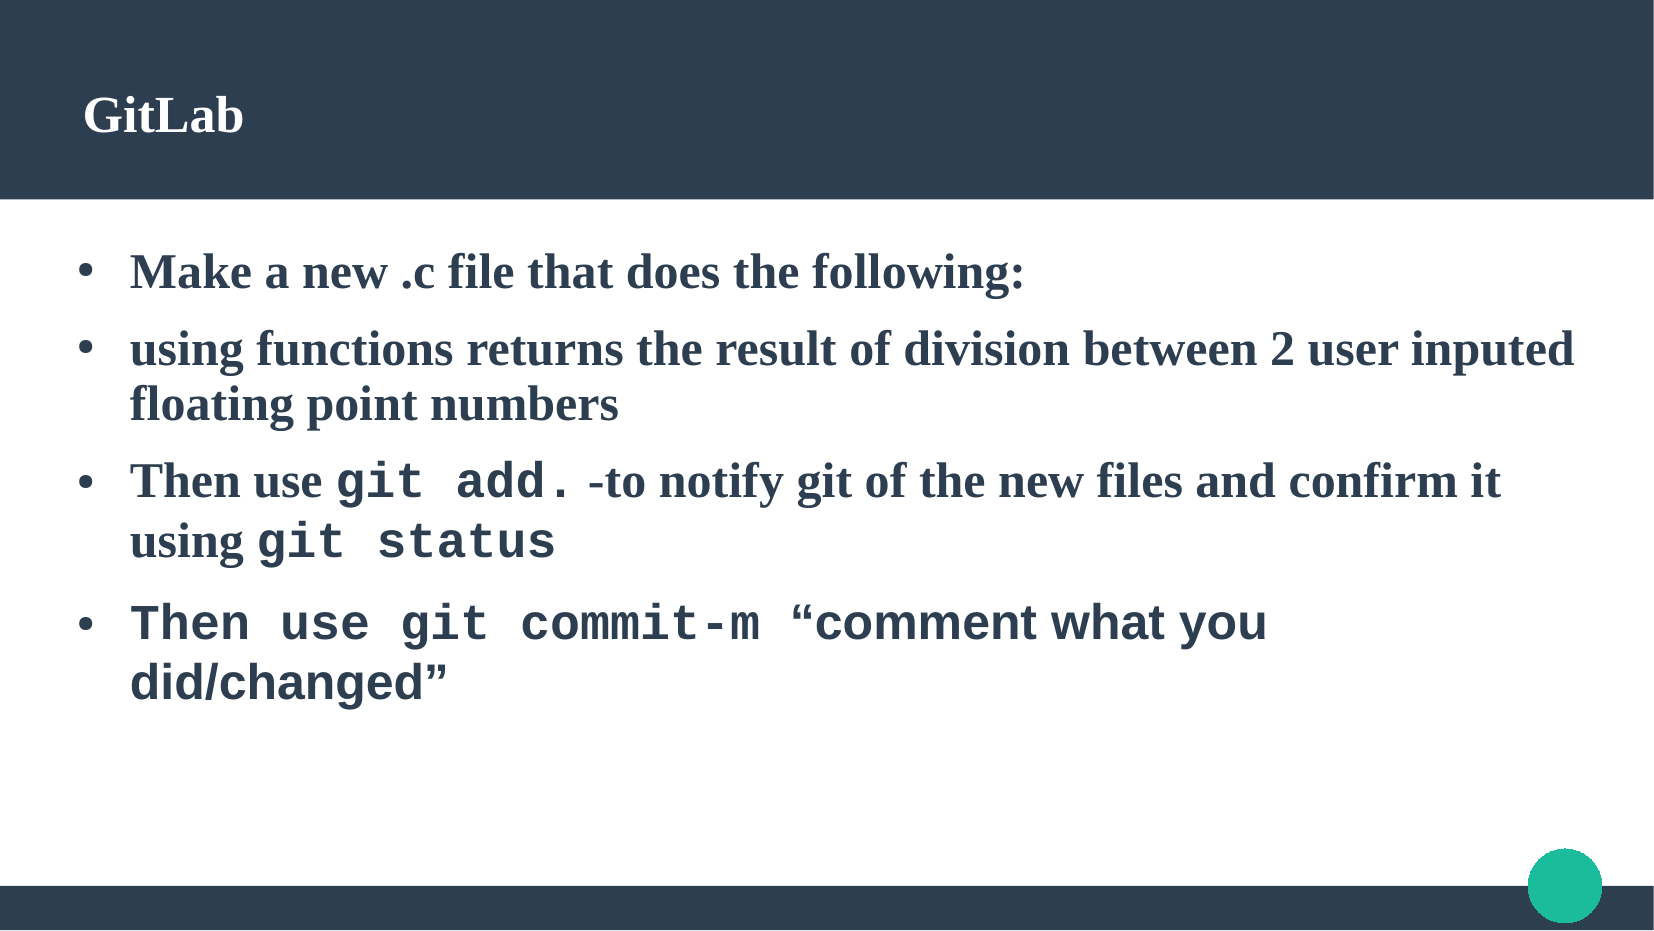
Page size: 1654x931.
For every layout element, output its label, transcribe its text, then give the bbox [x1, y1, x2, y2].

title GitLab [82, 37, 1571, 193]
list Make a new .c file that does the following: using functions returns the result of division between 2 user inputed floating point numbers Then use git add. -to notify git of the new files and confirm it using git status Then use git commit-m “comment what you did/changed” [59, 243, 1595, 864]
